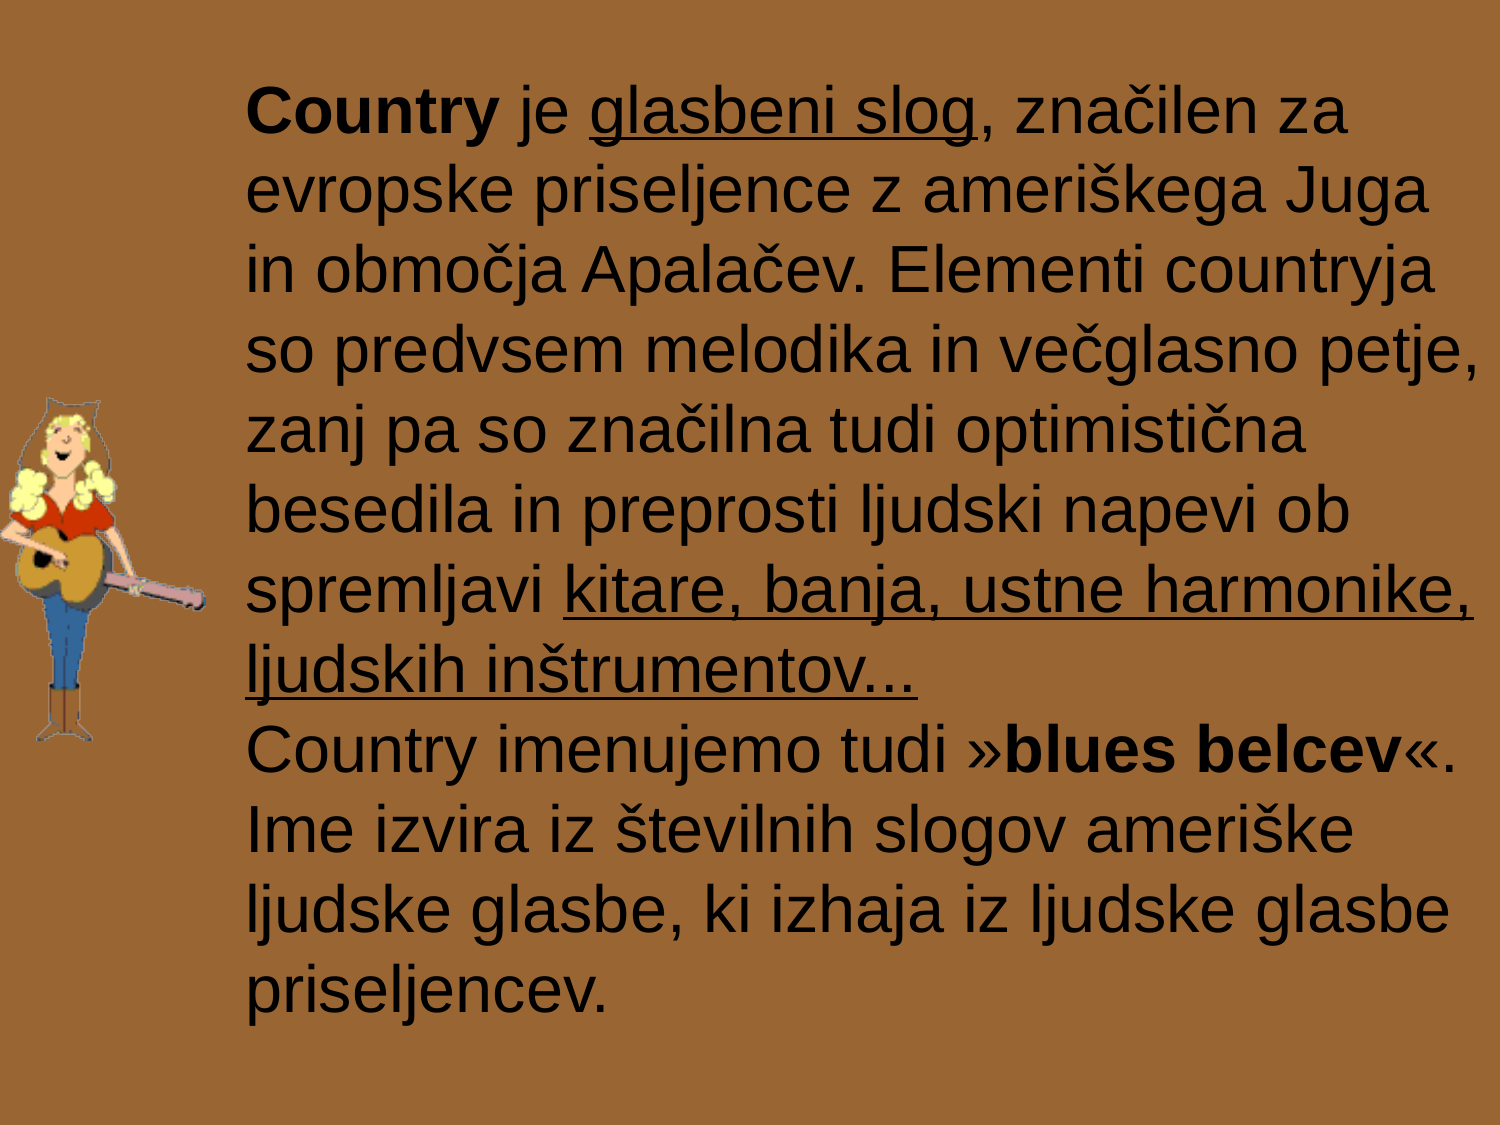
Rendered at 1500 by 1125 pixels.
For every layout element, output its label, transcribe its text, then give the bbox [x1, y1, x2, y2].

picture [0, 397, 206, 741]
text_box Country je glasbeni slog, značilen za evropske priseljence z ameriškega Juga in območja Apalačev. Elementi countryja so predvsem melodika in večglasno petje, zanj pa so značilna tudi optimistična besedila in preprosti ljudski napevi ob spremljavi kitare, banja, ustne harmonike, ljudskih inštrumentov... Country imenujemo tudi »blues belcev«. Ime izvira iz številnih slogov ameriške ljudske glasbe, ki izhaja iz ljudske glasbe priseljencev. [230, 58, 1500, 1034]
